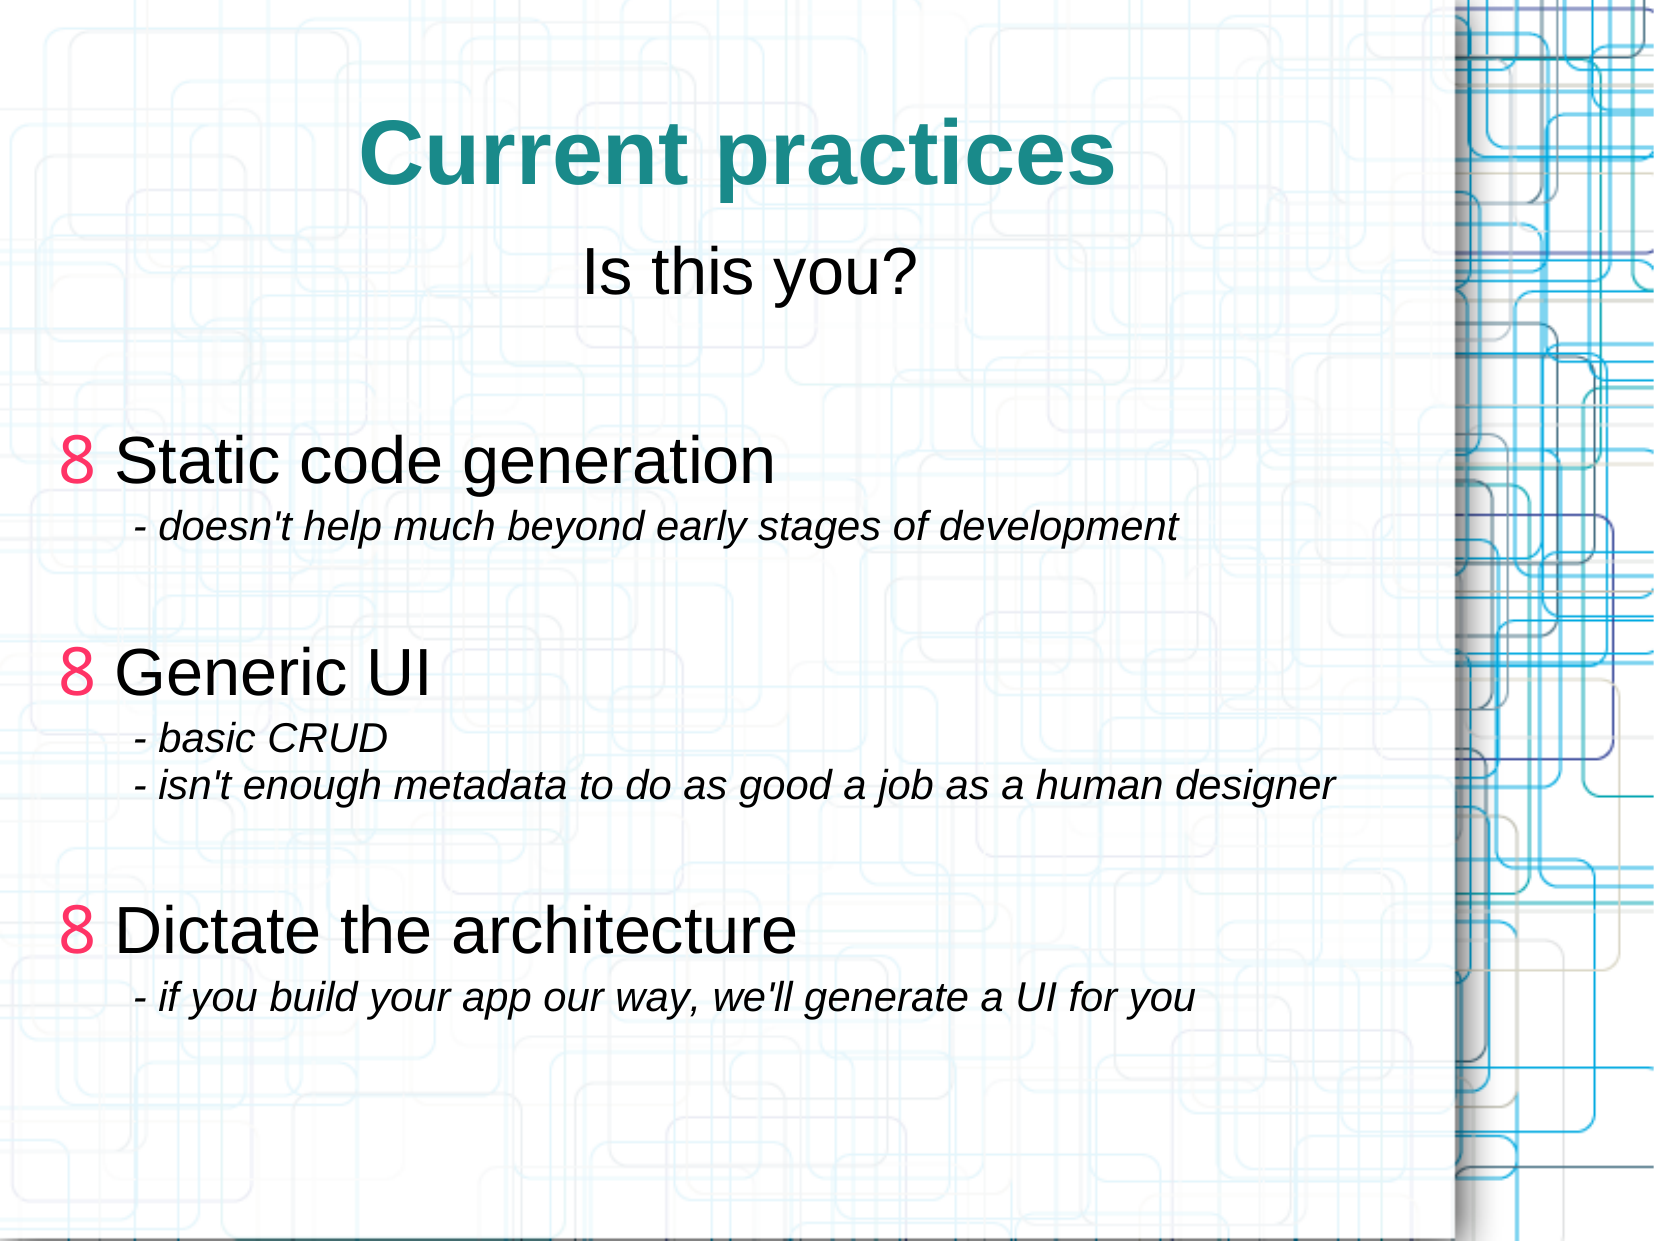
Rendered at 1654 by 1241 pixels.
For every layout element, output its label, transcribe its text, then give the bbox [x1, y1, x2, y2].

title Current practices [59, 56, 1418, 250]
text_box 8 Static code generation - doesn't help much beyond early stages of development 8 Generic UI - basic CRUD - isn't enough metadata to do as good a job as a human designer 8 Dictate the architecture - if you build your app our way, we'll generate a UI for you [59, 360, 1424, 1146]
subtitle Is this you? [82, 159, 1418, 360]
picture [0, 0, 1654, 1241]
